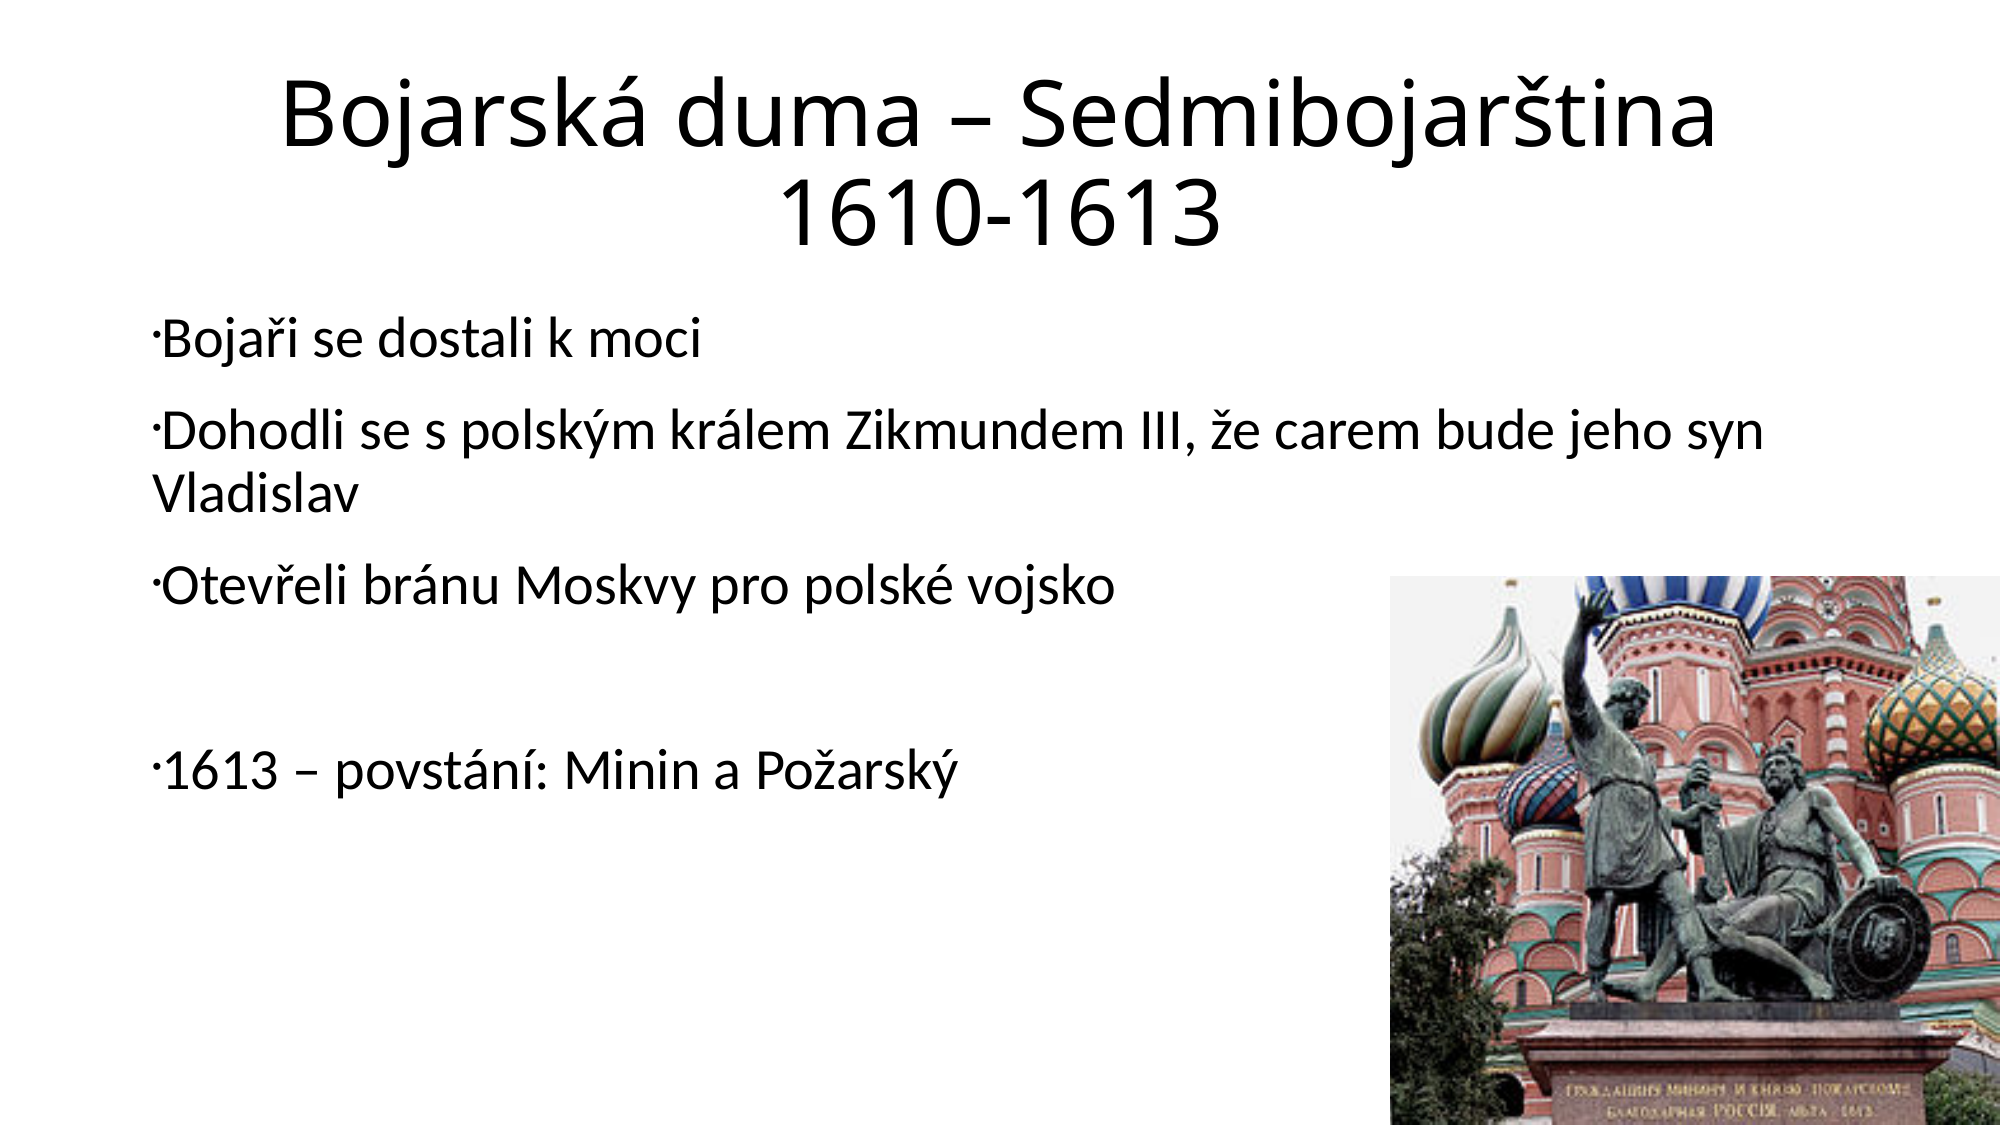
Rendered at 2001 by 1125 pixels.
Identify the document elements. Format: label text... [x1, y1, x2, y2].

list Bojaři se dostali k moci Dohodli se s polským králem Zikmundem III, že carem bude jeho syn Vladislav Otevřeli bránu Moskvy pro polské vojsko 1613 – povstání: Minin a Požarský [137, 299, 1863, 1014]
picture [1390, 576, 2000, 1125]
title Bojarská duma – Sedmibojarština 1610-1613 [137, 59, 1863, 278]
